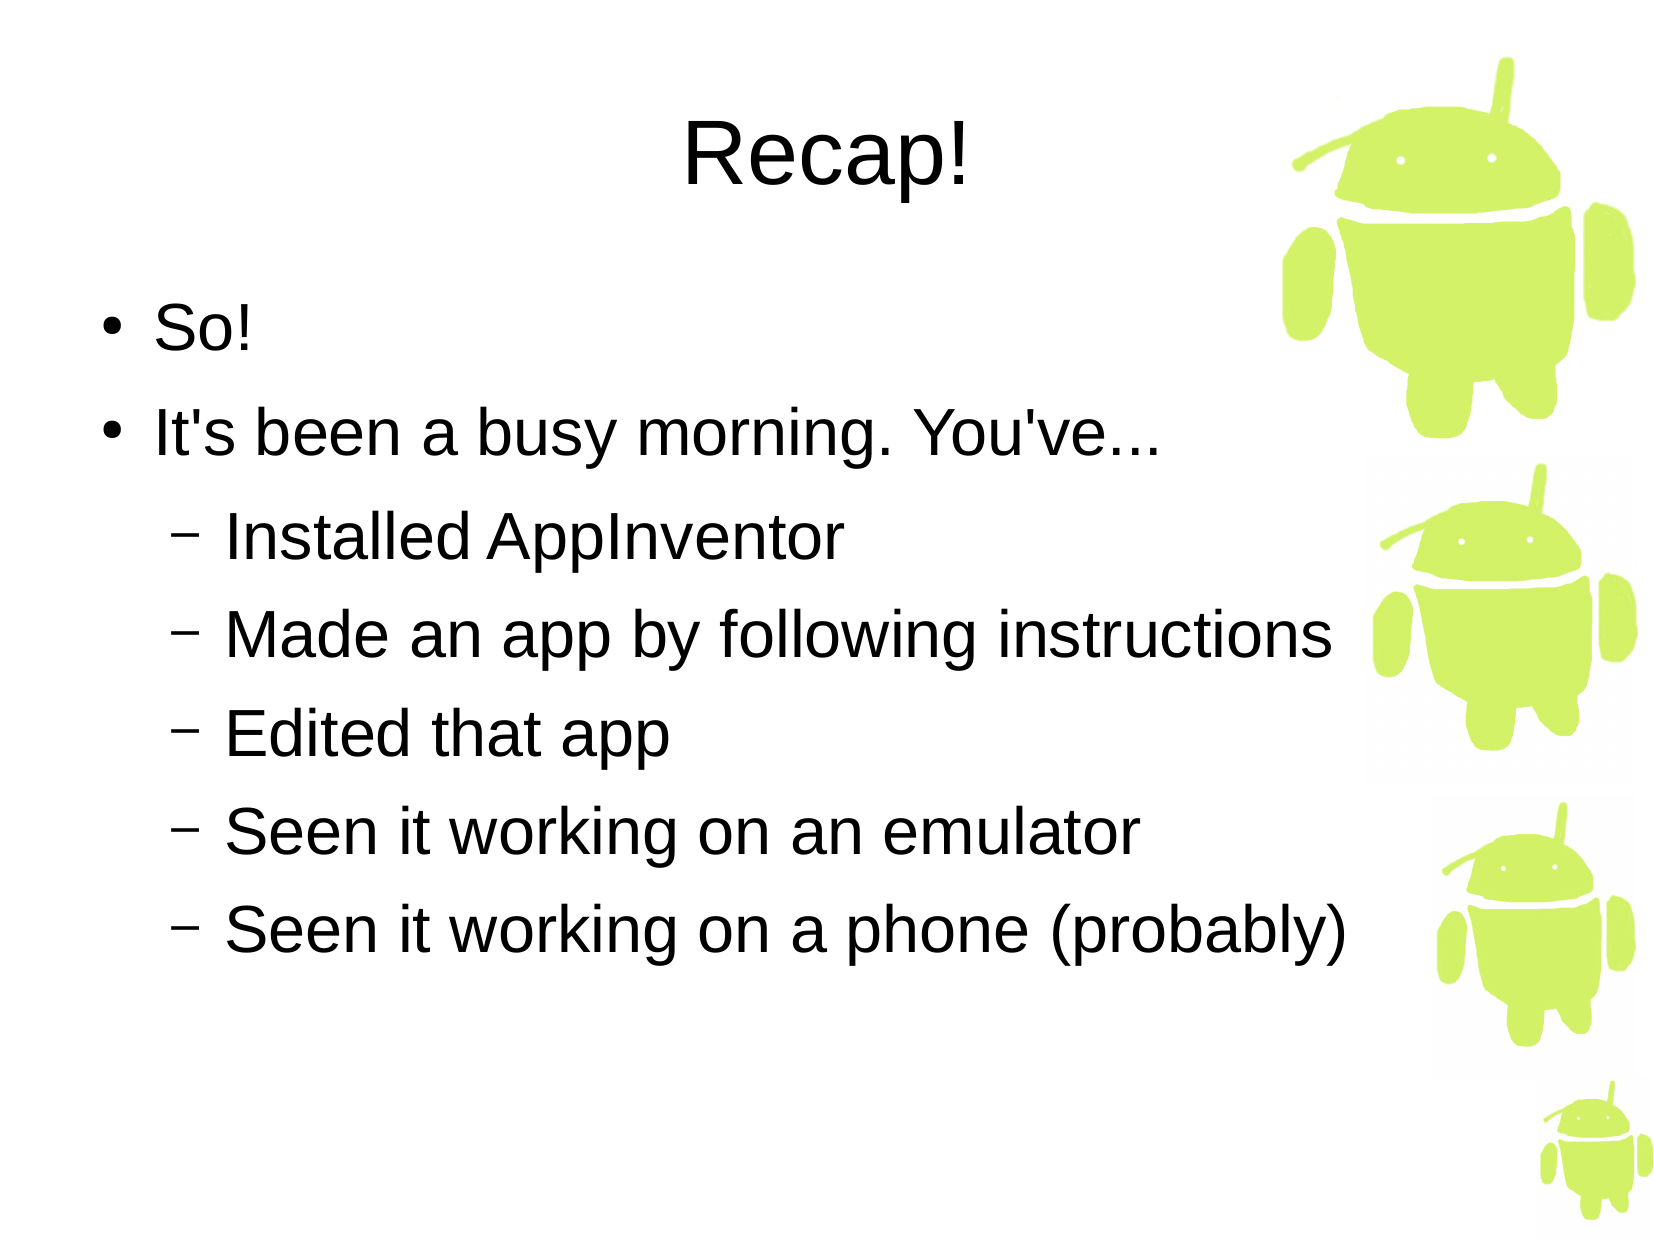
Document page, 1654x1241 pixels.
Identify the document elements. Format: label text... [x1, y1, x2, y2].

list So! It's been a busy morning. You've... Installed AppInventor Made an app by following instructions Edited that app Seen it working on an emulator Seen it working on a phone (probably) [82, 290, 1538, 1111]
title Recap! [82, 49, 1272, 257]
picture [1272, 44, 1638, 790]
picture [1431, 794, 1654, 1239]
